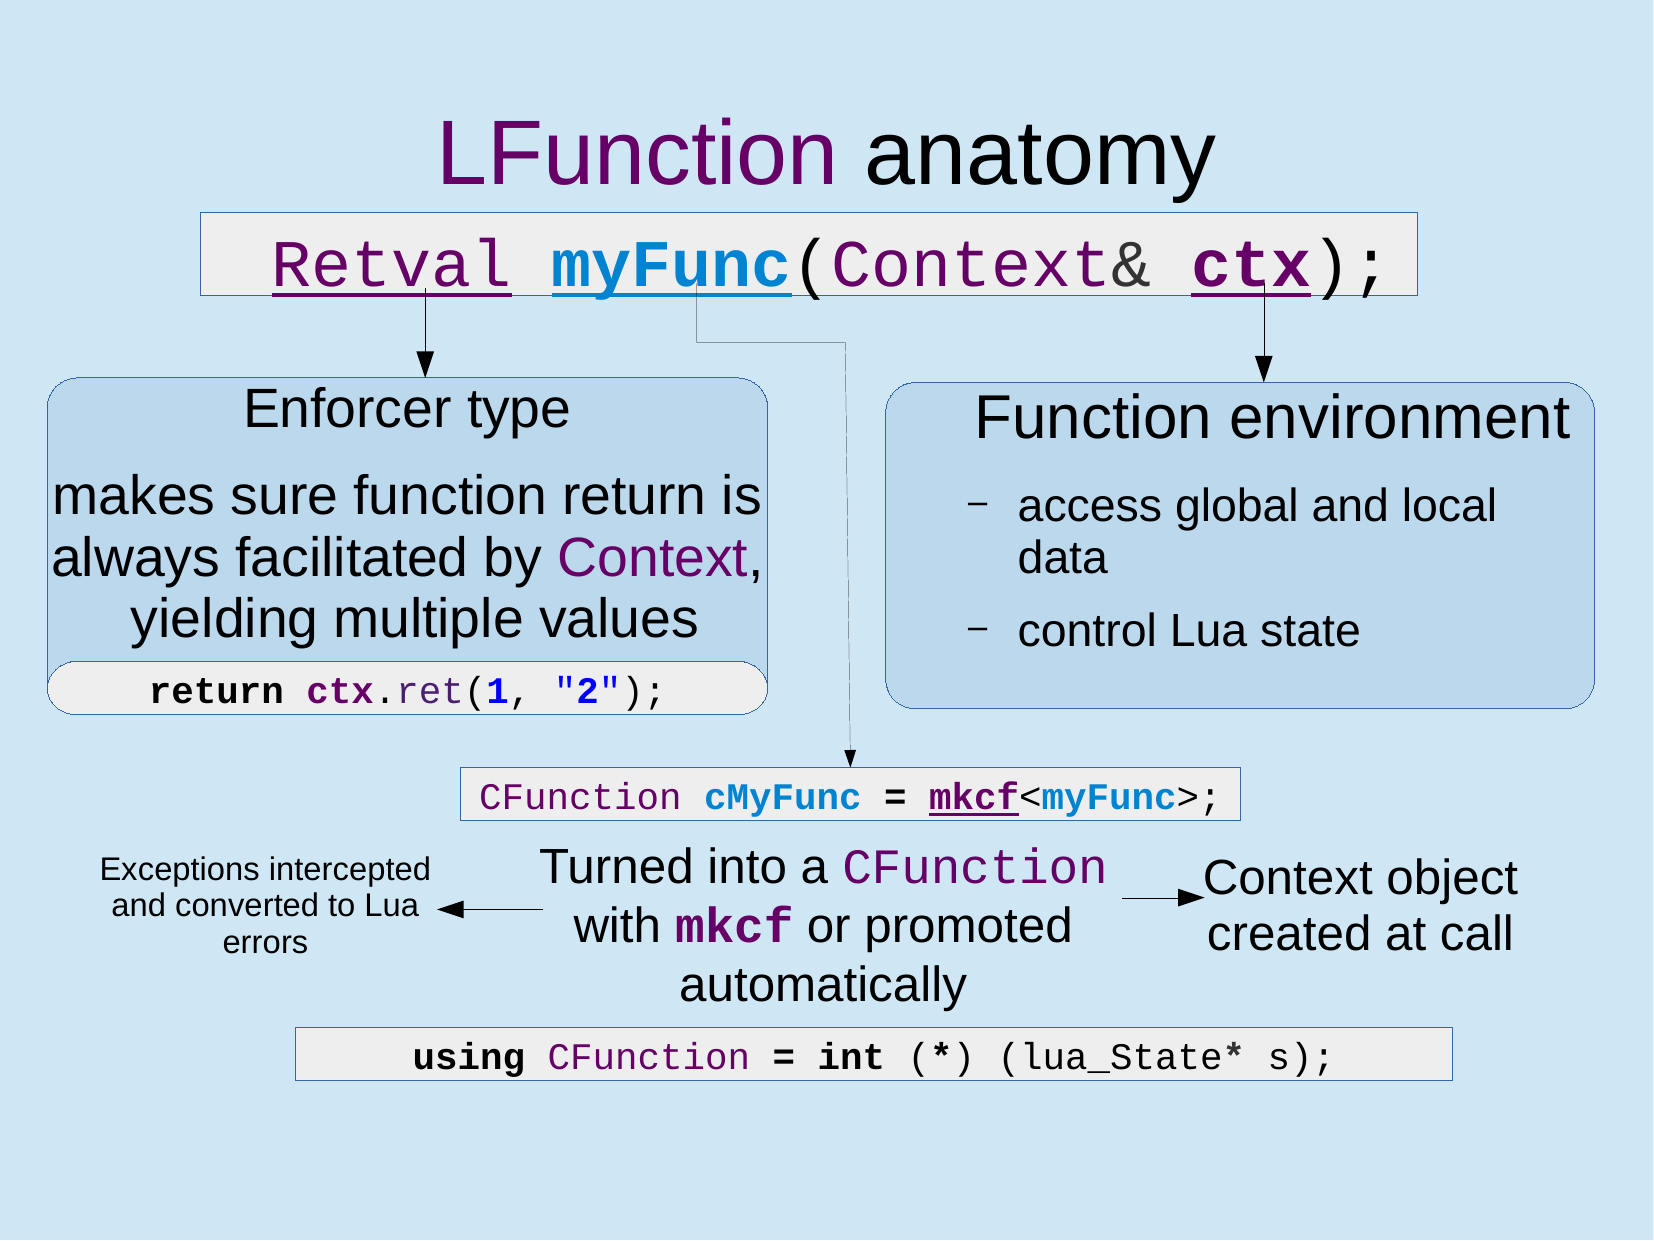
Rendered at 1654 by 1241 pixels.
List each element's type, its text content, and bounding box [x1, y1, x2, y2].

text_box [1265, 289, 1329, 296]
text_box Retval myFunc(Context& ctx); [271, 212, 1394, 289]
text_box [200, 257, 425, 296]
list Enforcer type makes sure function return is always facilitated by Context, yielding multiple values [47, 377, 768, 661]
list Exceptions intercepted and converted to Lua errors [59, 850, 438, 981]
text_box CFunction cMyFunc = mkcf<myFunc>; [460, 767, 1241, 815]
text_box [426, 289, 605, 296]
text_box [813, 289, 1264, 296]
list Turned into a CFunction with mkcf or promoted automatically [484, 838, 1111, 1027]
text_box using CFunction = int (*) (lua_State* s); [295, 1027, 1453, 1075]
list Context object created at call [1145, 850, 1524, 969]
text_box [1368, 257, 1418, 296]
text_box [697, 289, 811, 296]
text_box [1332, 289, 1365, 296]
text_box return ctx.ret(1, "2"); [47, 661, 768, 709]
list Function environment access global and local data control Lua state [885, 382, 1595, 709]
title LFunction anatomy [82, 49, 1571, 257]
text_box [613, 289, 696, 293]
